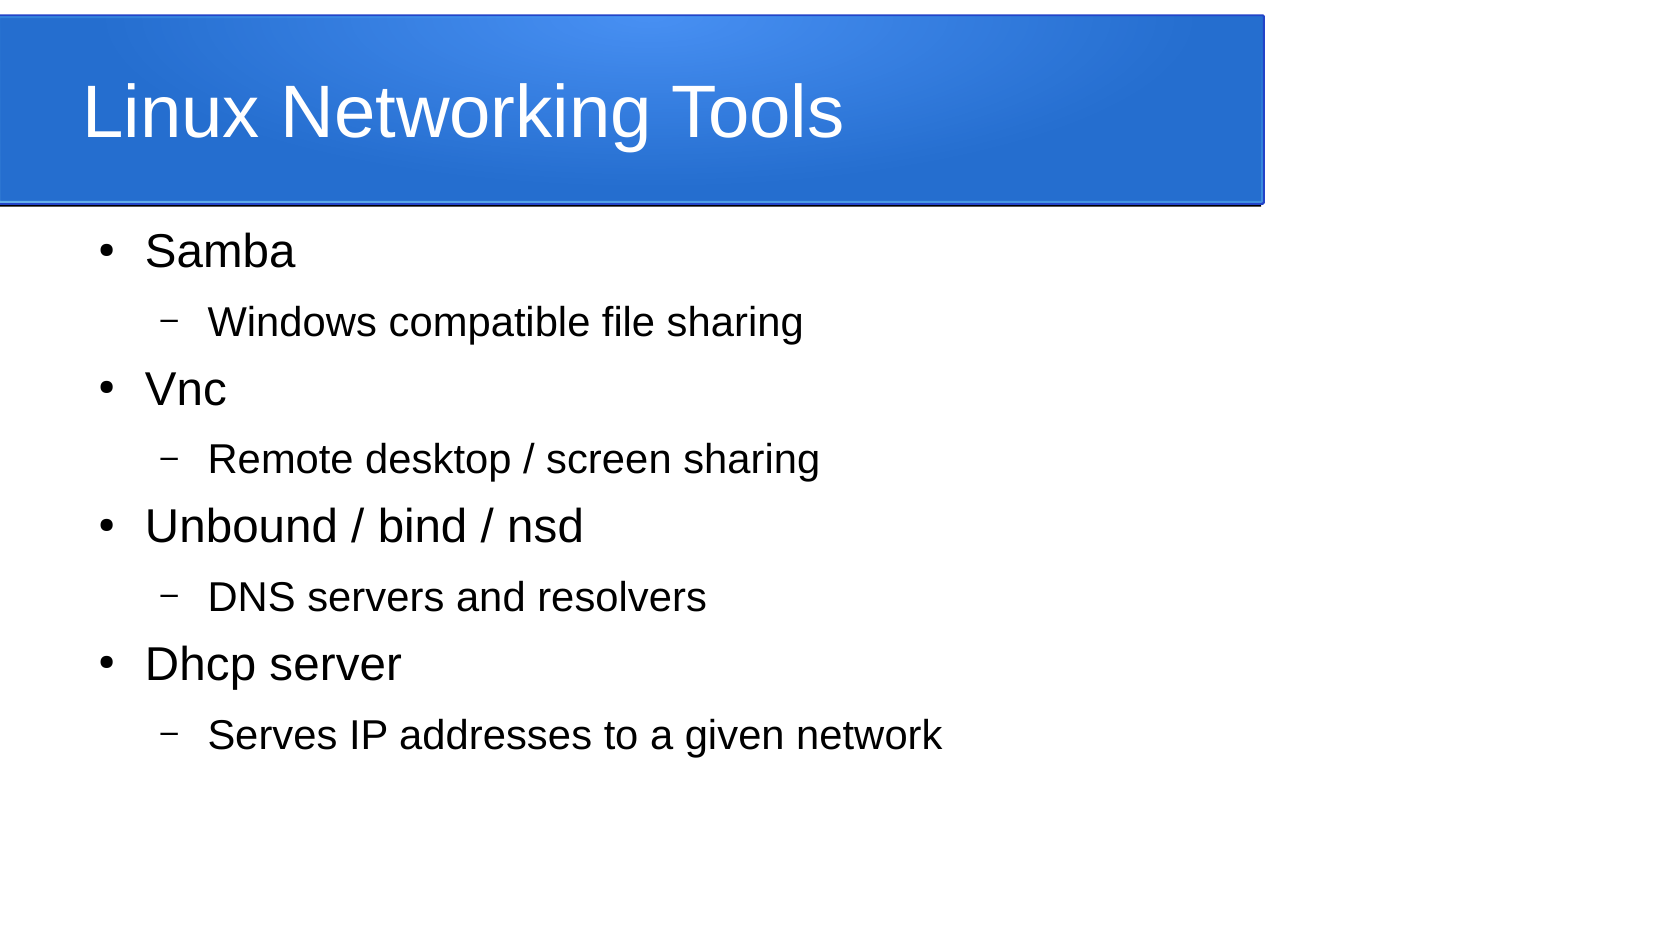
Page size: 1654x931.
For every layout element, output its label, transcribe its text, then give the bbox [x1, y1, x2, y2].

title Linux Networking Tools [82, 35, 1235, 189]
list Samba Windows compatible file sharing Vnc Remote desktop / screen sharing Unbound / bind / nsd DNS servers and resolvers Dhcp server Serves IP addresses to a given network [82, 224, 1571, 764]
